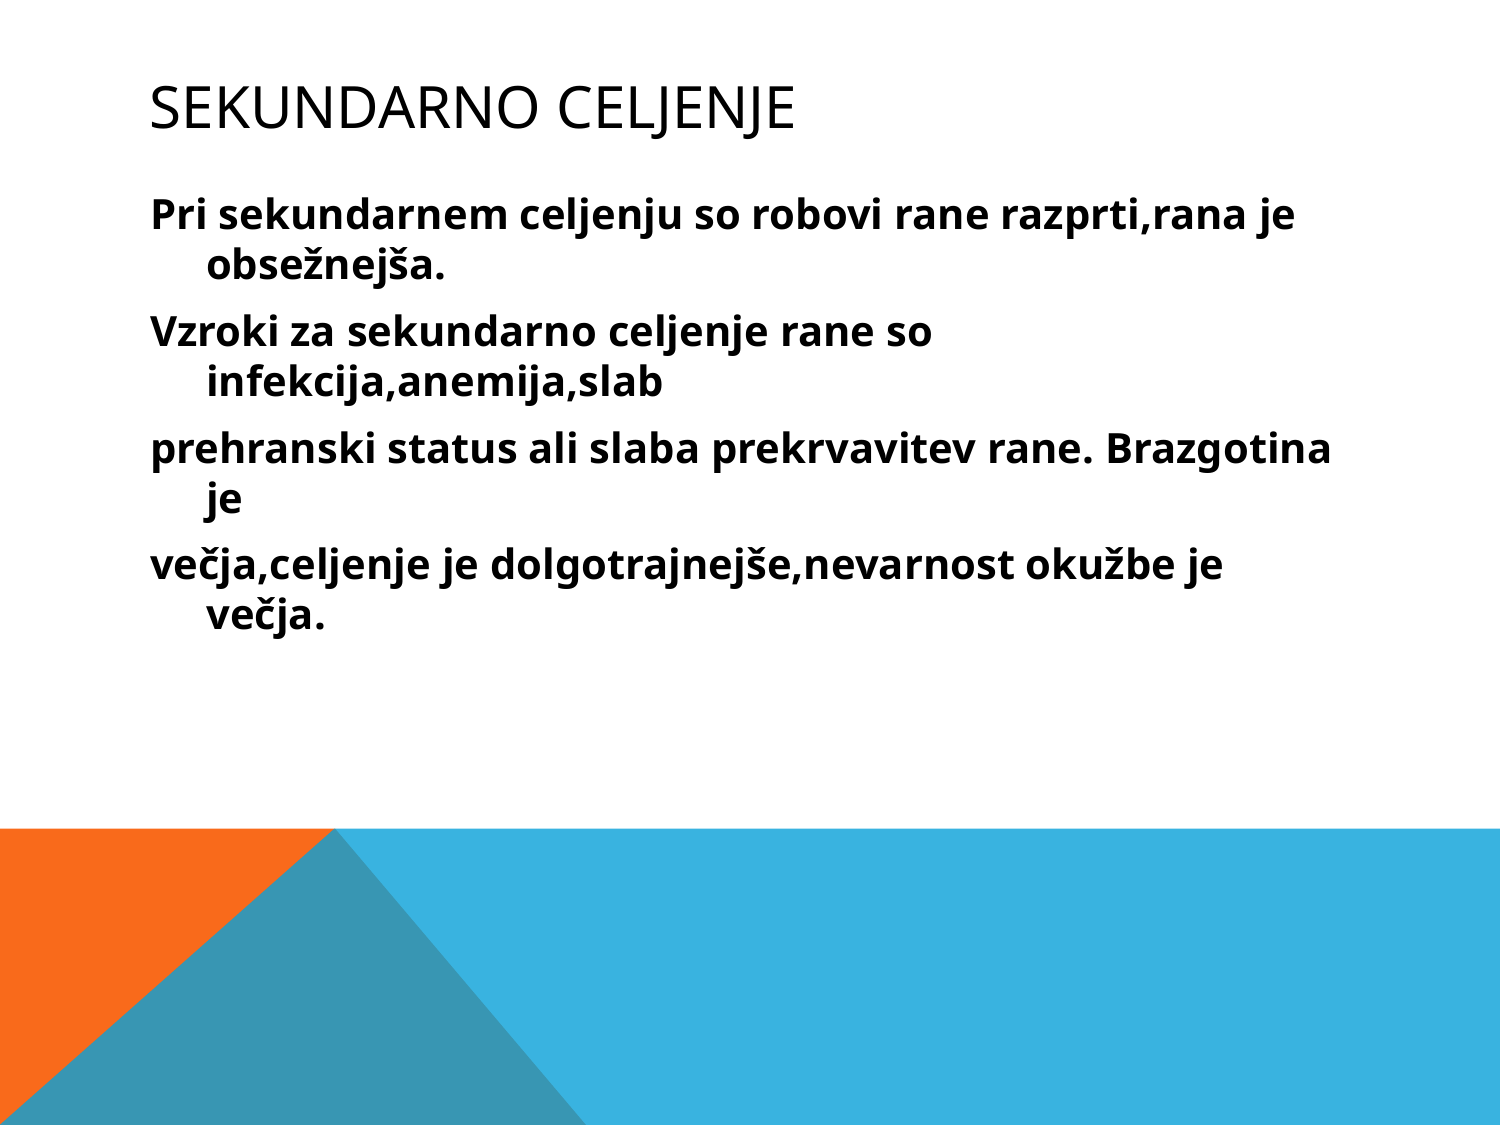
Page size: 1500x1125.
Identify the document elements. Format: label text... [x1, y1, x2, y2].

list Pri sekundarnem celjenju so robovi rane razprti,rana je obsežnejša. Vzroki za sekundarno celjenje rane so infekcija,anemija,slab prehranski status ali slaba prekrvavitev rane. Brazgotina je večja,celjenje je dolgotrajnejše,nevarnost okužbe je večja. [134, 180, 1369, 768]
title Sekundarno celjenje [134, 59, 1369, 150]
